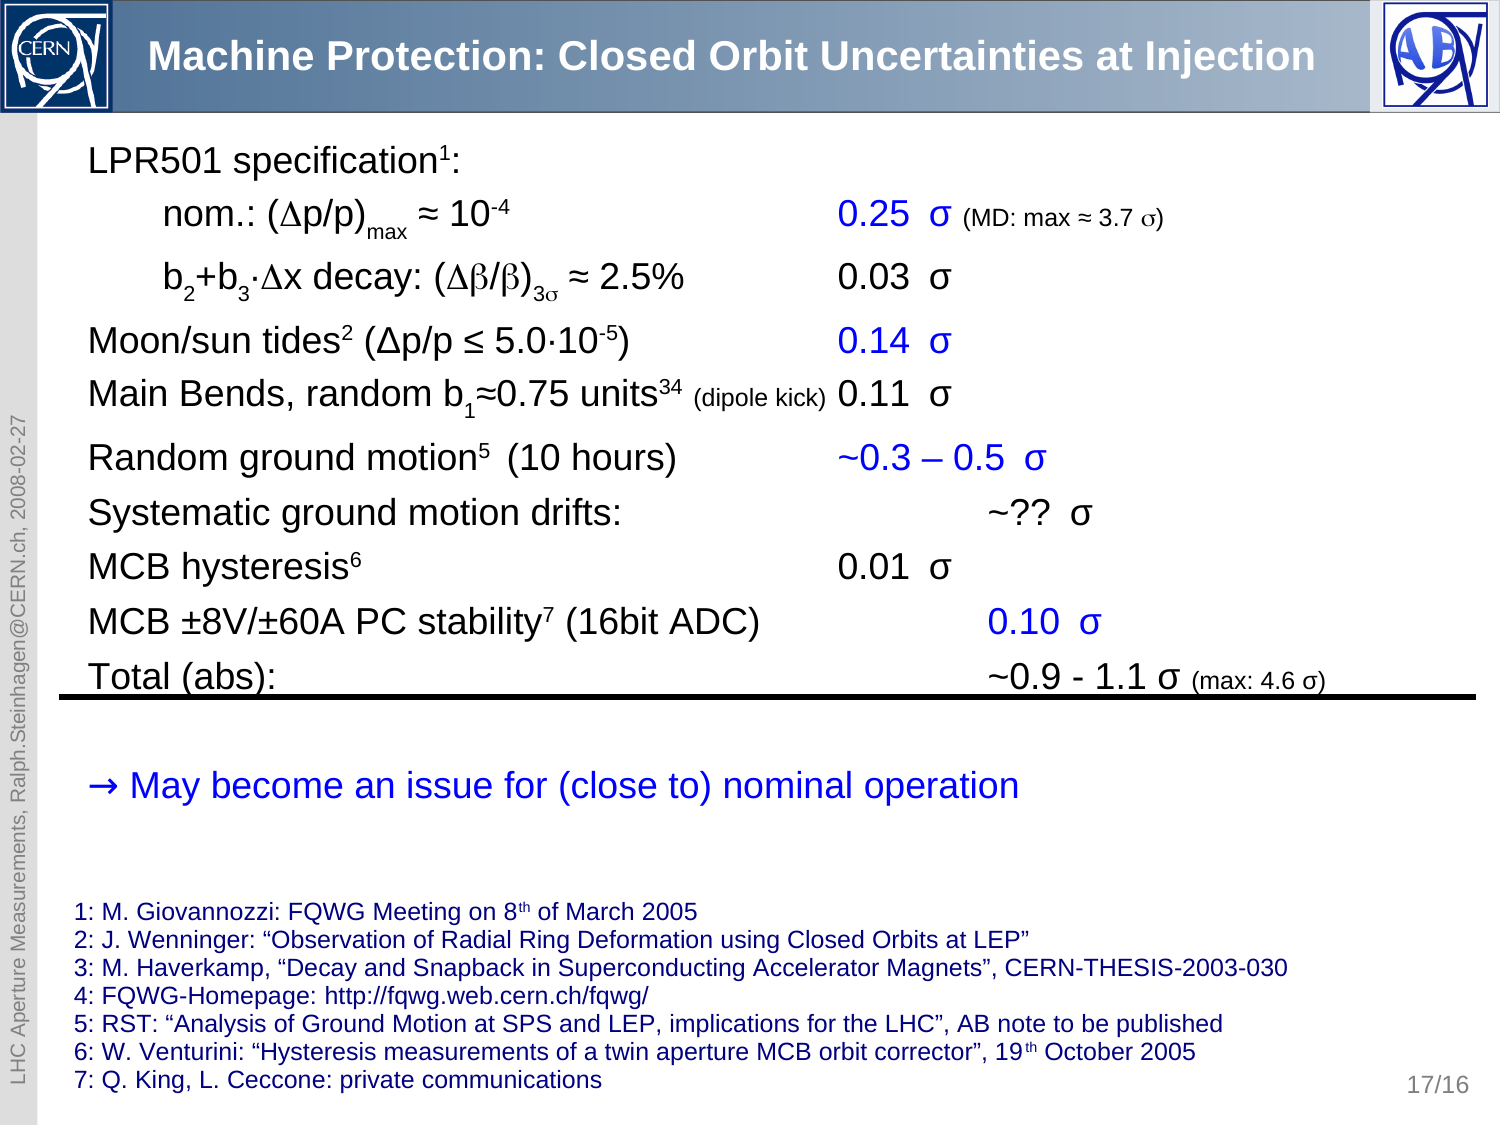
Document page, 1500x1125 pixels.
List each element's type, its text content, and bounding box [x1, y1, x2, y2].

title Machine Protection: Closed Orbit Uncertainties at Injection [147, 0, 1359, 113]
list LPR501 specification1: nom.: (Dp/p)max ≈ 10-4 0.25 σ (MD: max ≈ 3.7 s) b2+b3∙Dx decay: (Db/b)3s ≈ 2.5% 0.03 σ Moon/sun tides2 (Δp/p ≤ 5.0∙10-5) 0.14 σ Main Bends, random b1≈0.75 units34 (dipole kick) 0.11 σ Random ground motion5 (10 hours) ~0.3 – 0.5 σ Systematic ground motion drifts: ~?? σ MCB hysteresis6 0.01 σ MCB ±8V/±60A PC stability7 (16bit ADC) 0.10 σ Total (abs): ~0.9 - 1.1 σ (max: 4.6 σ) → May become an issue for (close to) nominal operation [87, 137, 1438, 694]
picture [0, 0, 113, 113]
list LPR501 specification1: nom.: (Dp/p)max ≈ 10-4 0.25 σ (MD: max ≈ 3.7 s) b2+b3∙Dx decay: (Db/b)3s ≈ 2.5% 0.03 σ Moon/sun tides2 (Δp/p ≤ 5.0∙10-5) 0.14 σ Main Bends, random b1≈0.75 units34 (dipole kick) 0.11 σ Random ground motion5 (10 hours) ~0.3 – 0.5 σ Systematic ground motion drifts: ~?? σ MCB hysteresis6 0.01 σ MCB ±8V/±60A PC stability7 (16bit ADC) 0.10 σ Total (abs): ~0.9 - 1.1 σ (max: 4.6 σ) → May become an issue for (close to) nominal operation [87, 700, 1438, 890]
picture [1382, 1, 1489, 108]
text_box 1: M. Giovannozzi: FQWG Meeting on 8th of March 2005 2: J. Wenninger: “Observation of Radial Ring Deformation using Closed Orbits at LEP” 3: M. Haverkamp, “Decay and Snapback in Superconducting Accelerator Magnets”, CERN-THESIS-2003-030 4: FQWG-Homepage: http://fqwg.web.cern.ch/fqwg/ 5: RST: “Analysis of Ground Motion at SPS and LEP, implications for the LHC”, AB note to be published 6: W. Venturini: “Hysteresis measurements of a twin aperture MCB orbit corrector”, 19th October 2005 7: Q. King, L. Ceccone: private communications [59, 890, 1477, 1125]
